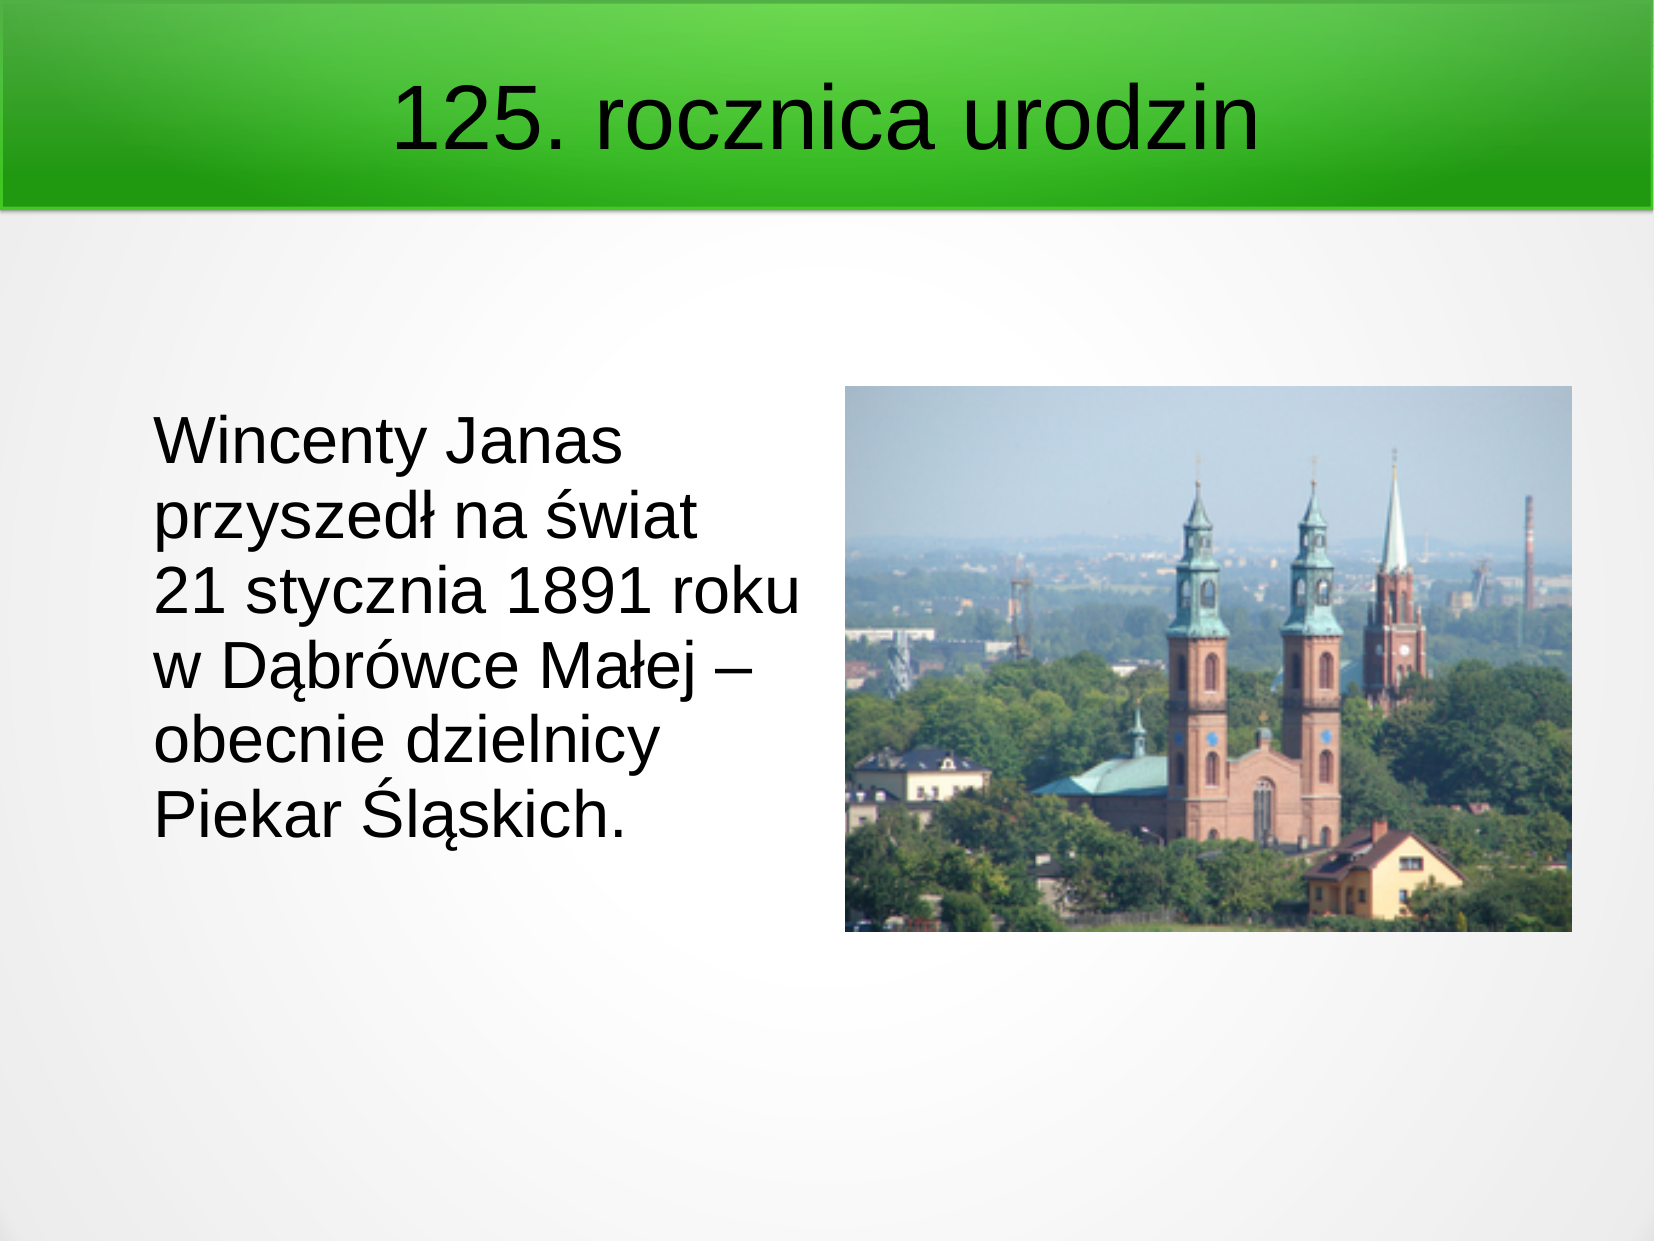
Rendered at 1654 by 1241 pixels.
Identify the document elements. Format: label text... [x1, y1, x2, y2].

title 125. rocznica urodzin [82, 47, 1571, 189]
picture [845, 386, 1572, 932]
list Wincenty Janas przyszedł na świat 21 stycznia 1891 roku w Dąbrówce Małej – obecnie dzielnicy Piekar Śląskich. [82, 299, 809, 1019]
